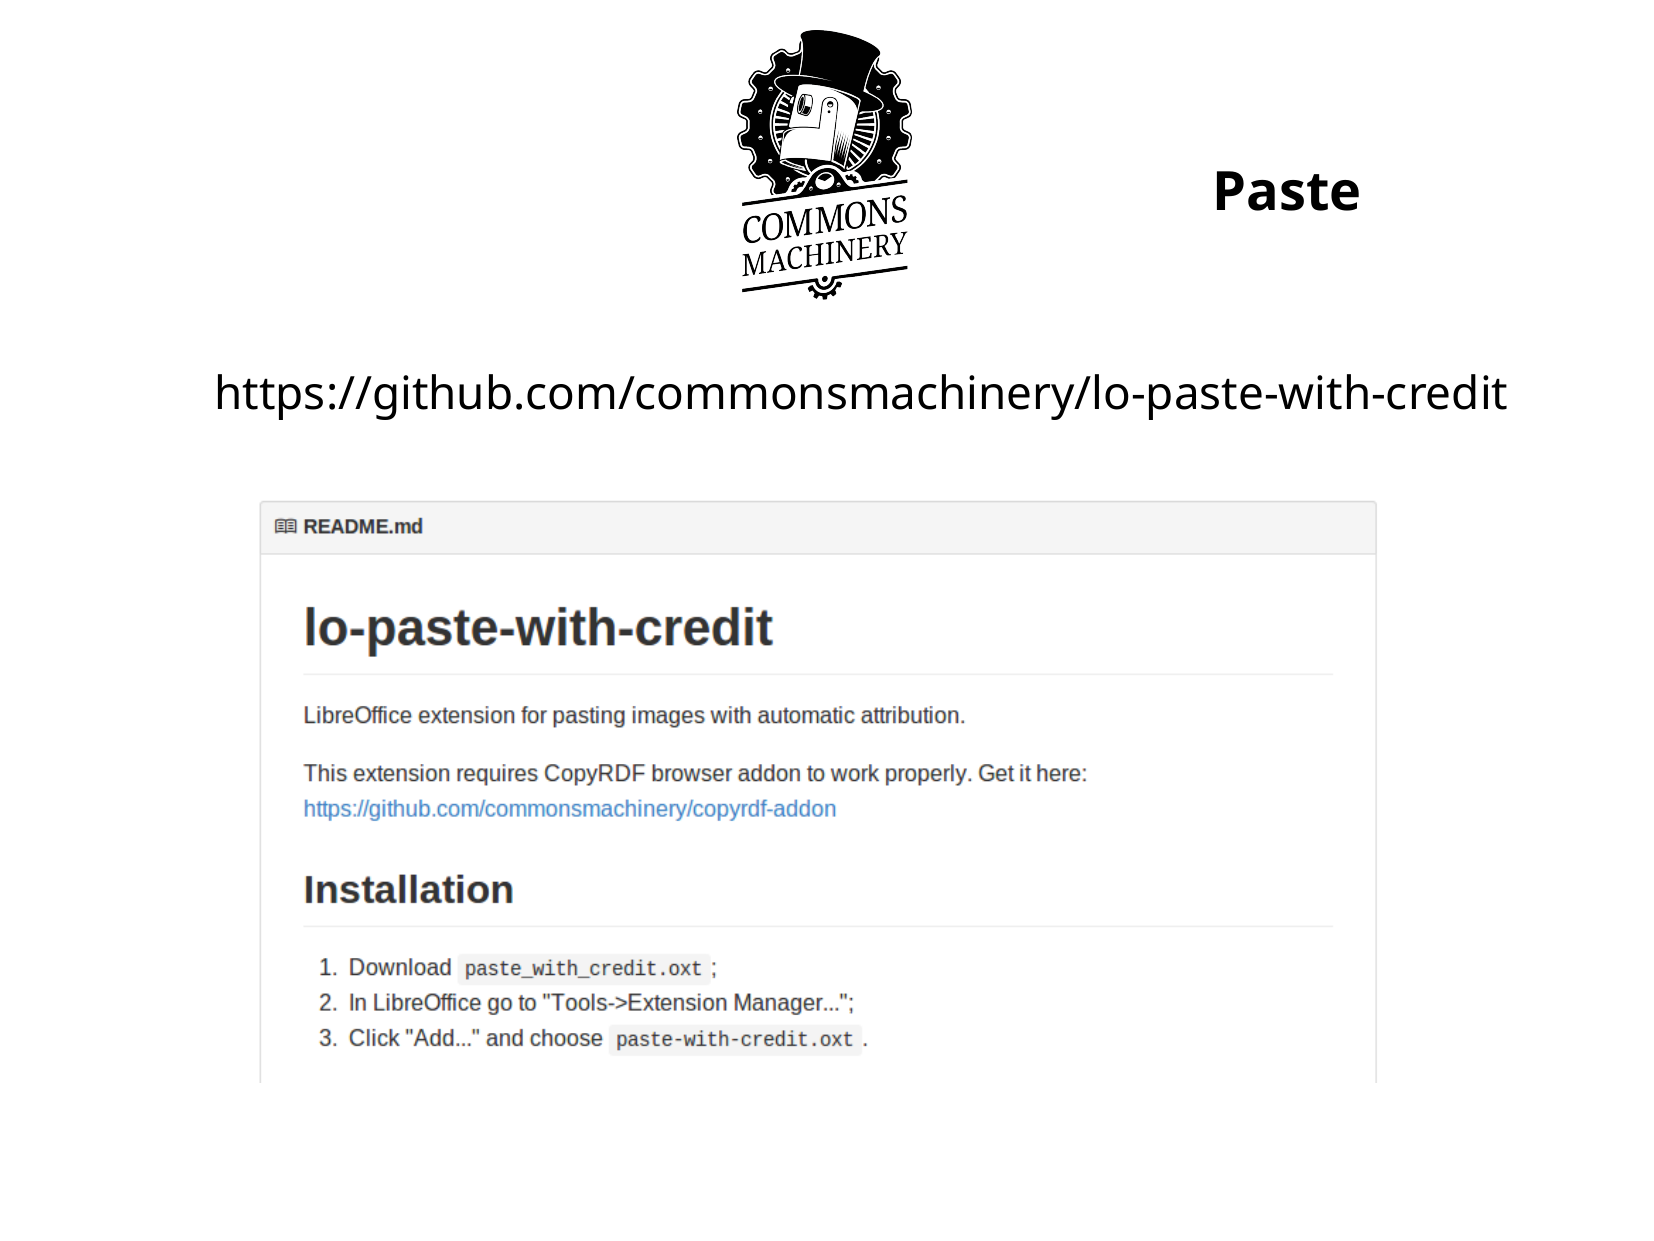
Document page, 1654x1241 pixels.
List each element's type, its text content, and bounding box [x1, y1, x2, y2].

title Paste [1019, 109, 1556, 271]
list https://github.com/commonsmachinery/lo-paste-with-credit [82, 360, 1571, 1080]
picture [737, 30, 912, 300]
picture [240, 494, 1411, 1083]
